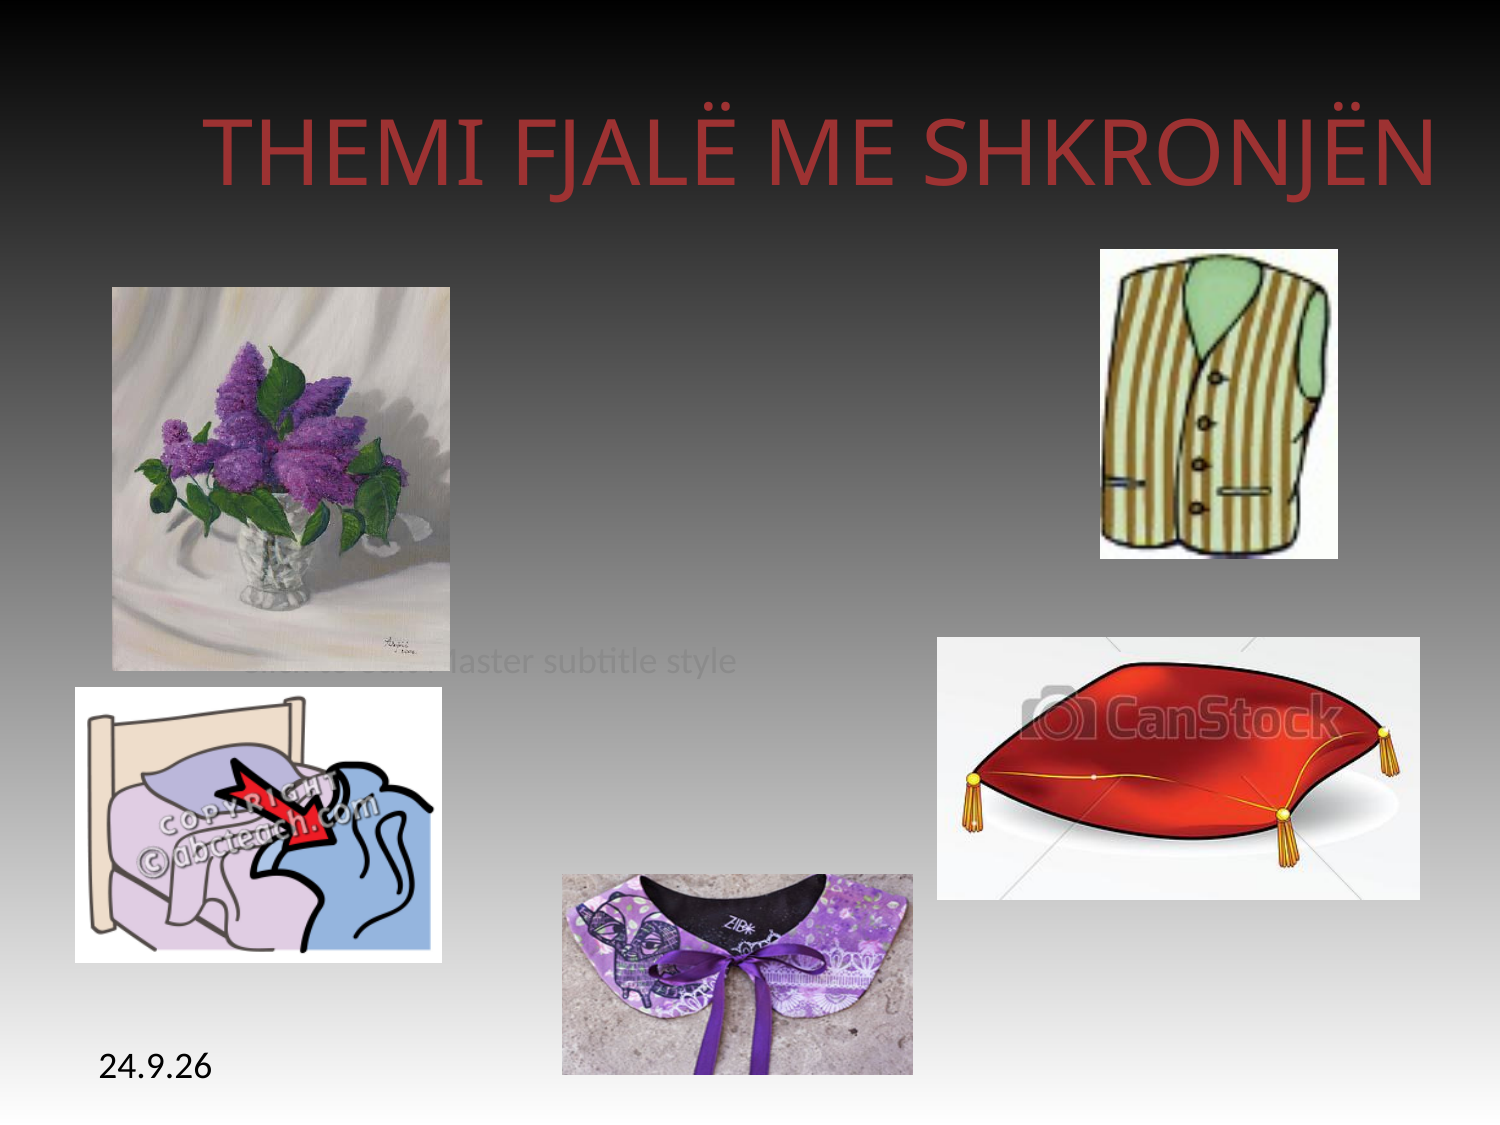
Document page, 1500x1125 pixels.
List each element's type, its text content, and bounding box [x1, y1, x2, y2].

picture [1100, 249, 1338, 559]
picture [112, 287, 450, 671]
picture [75, 687, 442, 963]
picture [937, 637, 1420, 900]
picture [562, 874, 913, 1075]
title THEMI FJALË ME SHKRONJËN [187, 62, 1500, 238]
